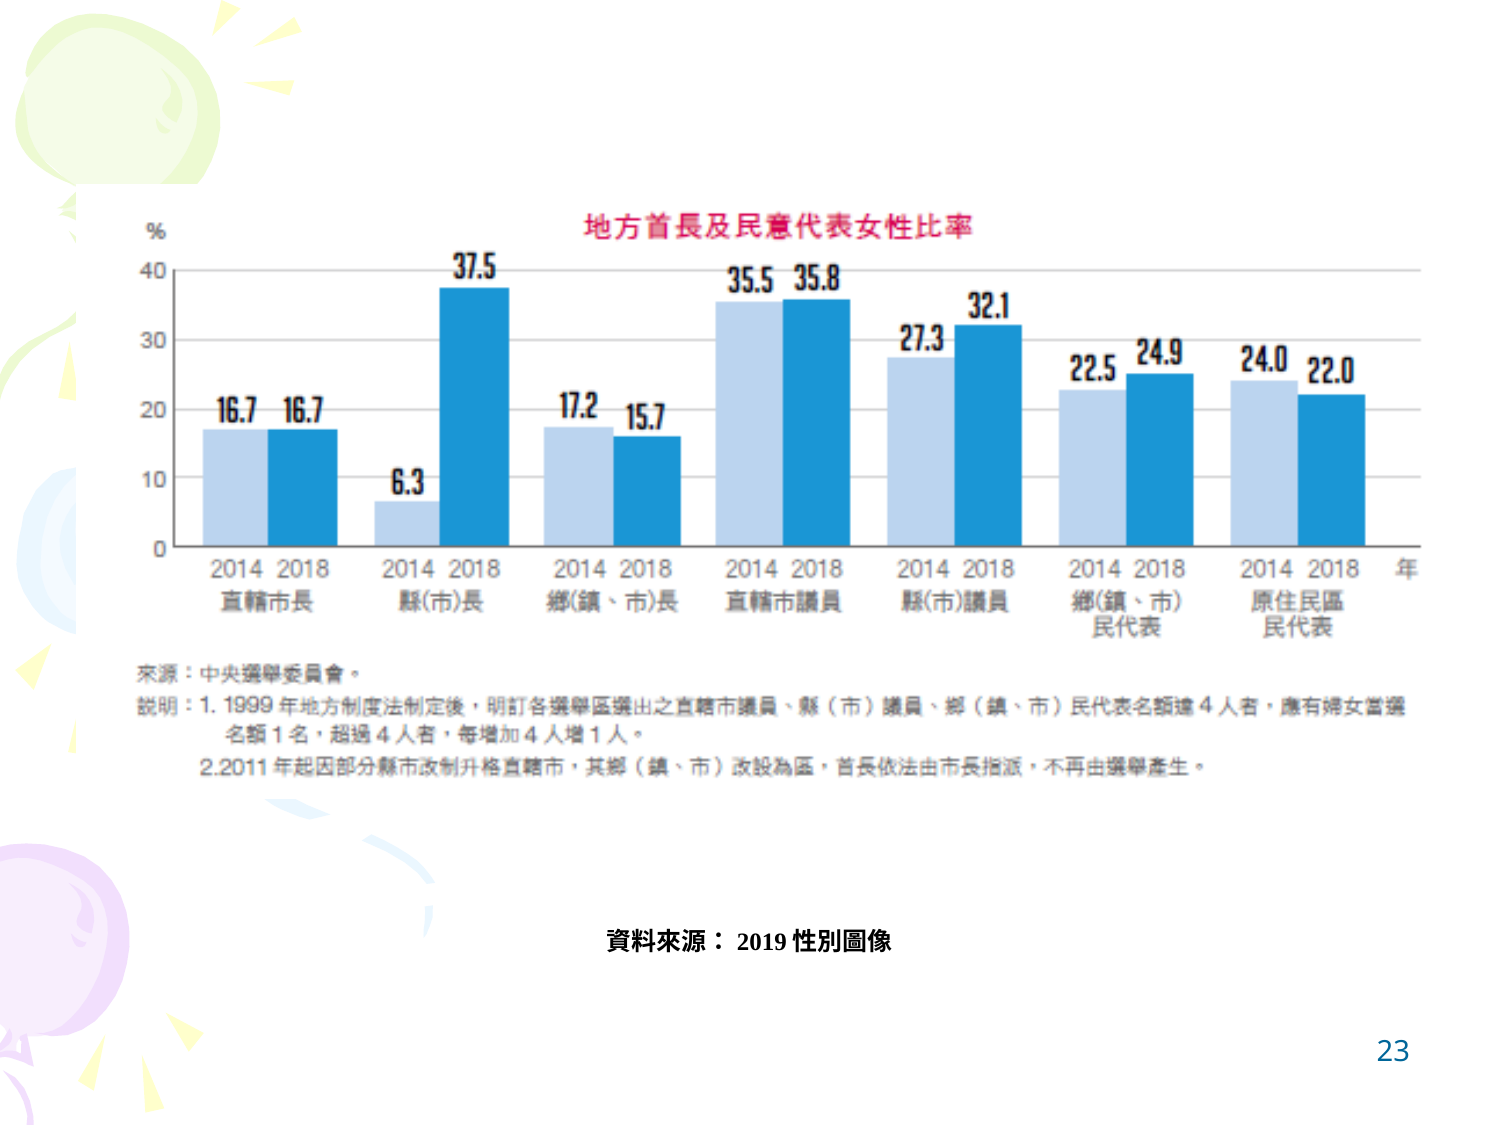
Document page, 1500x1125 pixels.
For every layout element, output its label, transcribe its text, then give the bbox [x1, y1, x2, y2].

text_box <編號> [1074, 1024, 1426, 1100]
text_box 資料來源：2019性別圖像 [395, 918, 1104, 964]
picture [76, 184, 1454, 799]
